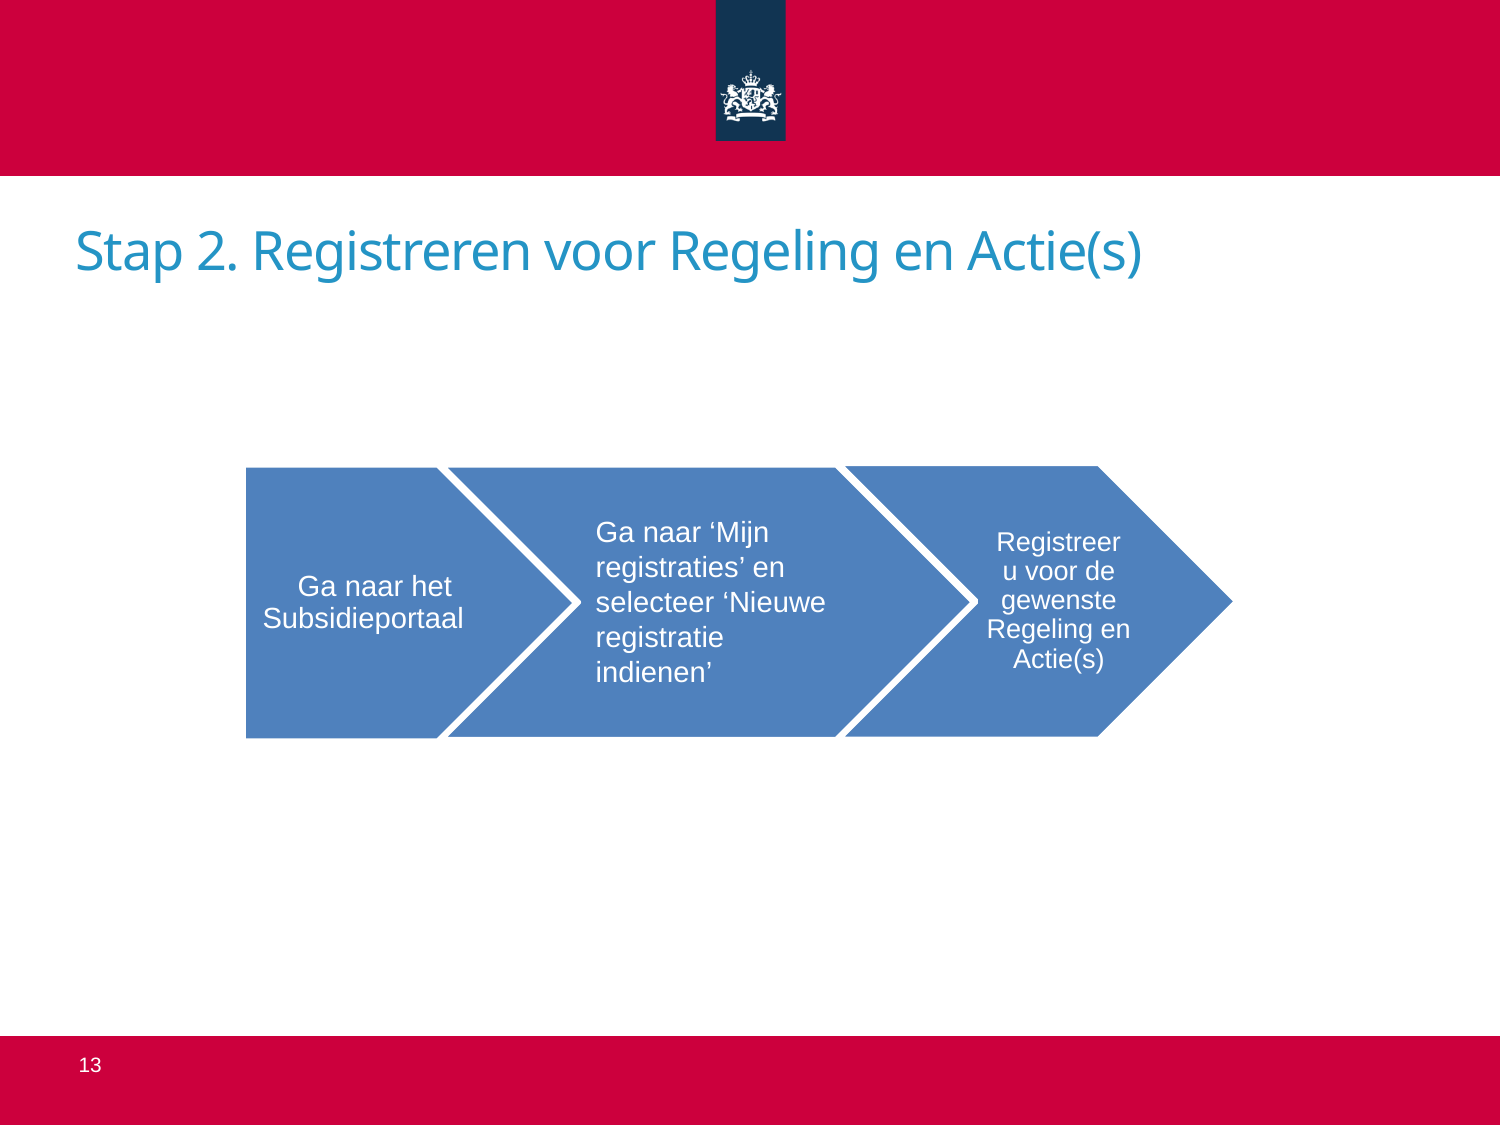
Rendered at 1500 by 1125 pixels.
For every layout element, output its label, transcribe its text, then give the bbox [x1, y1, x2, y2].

title Stap 2. Registreren voor Regeling en Actie(s) [60, 202, 1348, 297]
text_box Ga naar ‘Mijn registraties’ en selecteer ‘Nieuwe registratie indienen’ [588, 485, 841, 718]
text_box [63, 1043, 181, 1104]
text_box Ga naar het Subsidieportaal [251, 531, 491, 675]
text_box [243, 464, 1236, 741]
text_box Registreer u voor de gewenste Regeling en Actie(s) [978, 512, 1134, 689]
